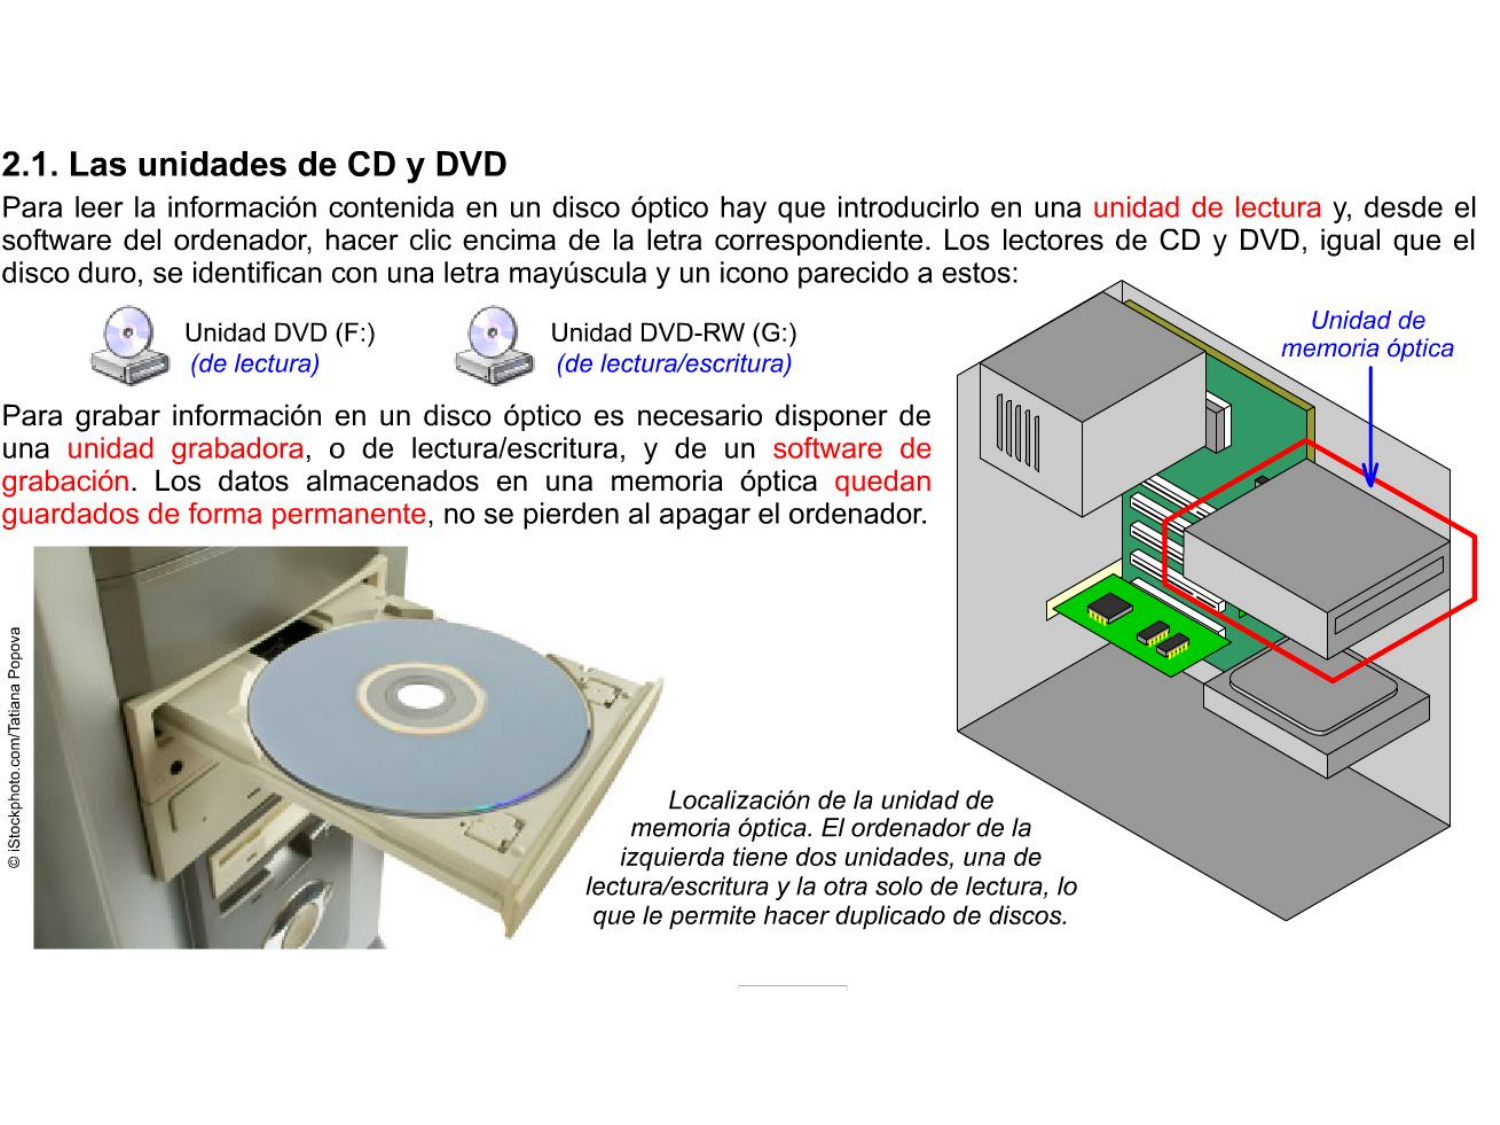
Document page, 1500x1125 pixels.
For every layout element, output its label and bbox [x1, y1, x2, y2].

picture [0, 134, 1500, 991]
